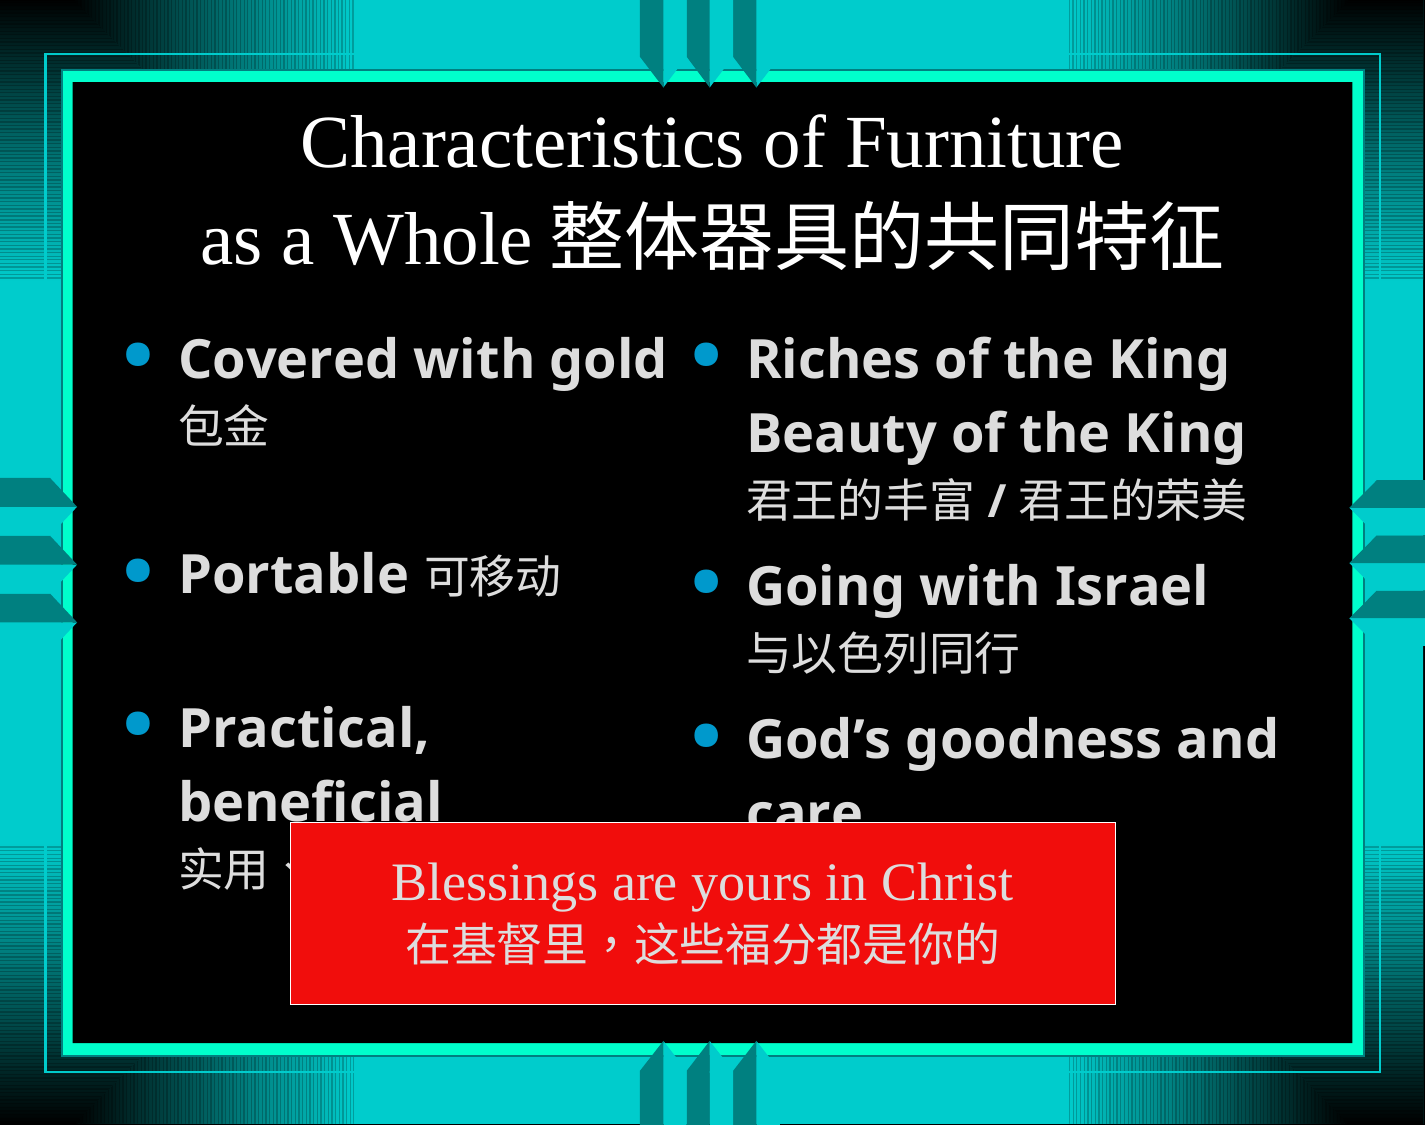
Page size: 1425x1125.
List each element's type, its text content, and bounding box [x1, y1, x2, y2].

title Characteristics of Furniture as a Whole整体器具的共同特征 [106, 84, 1319, 303]
list Riches of the King Beauty of the King 君王的丰富/君王的荣美 Going with Israel 与以色列同行 God’s goodness and care 神的良善与看顾 [701, 312, 1351, 826]
list Covered with gold 包金 Portable可移动 Practical, beneficial 实用、有益 [106, 312, 701, 826]
text_box Blessings are yours in Christ 在基督里，这些福分都是你的 [290, 822, 1116, 1005]
